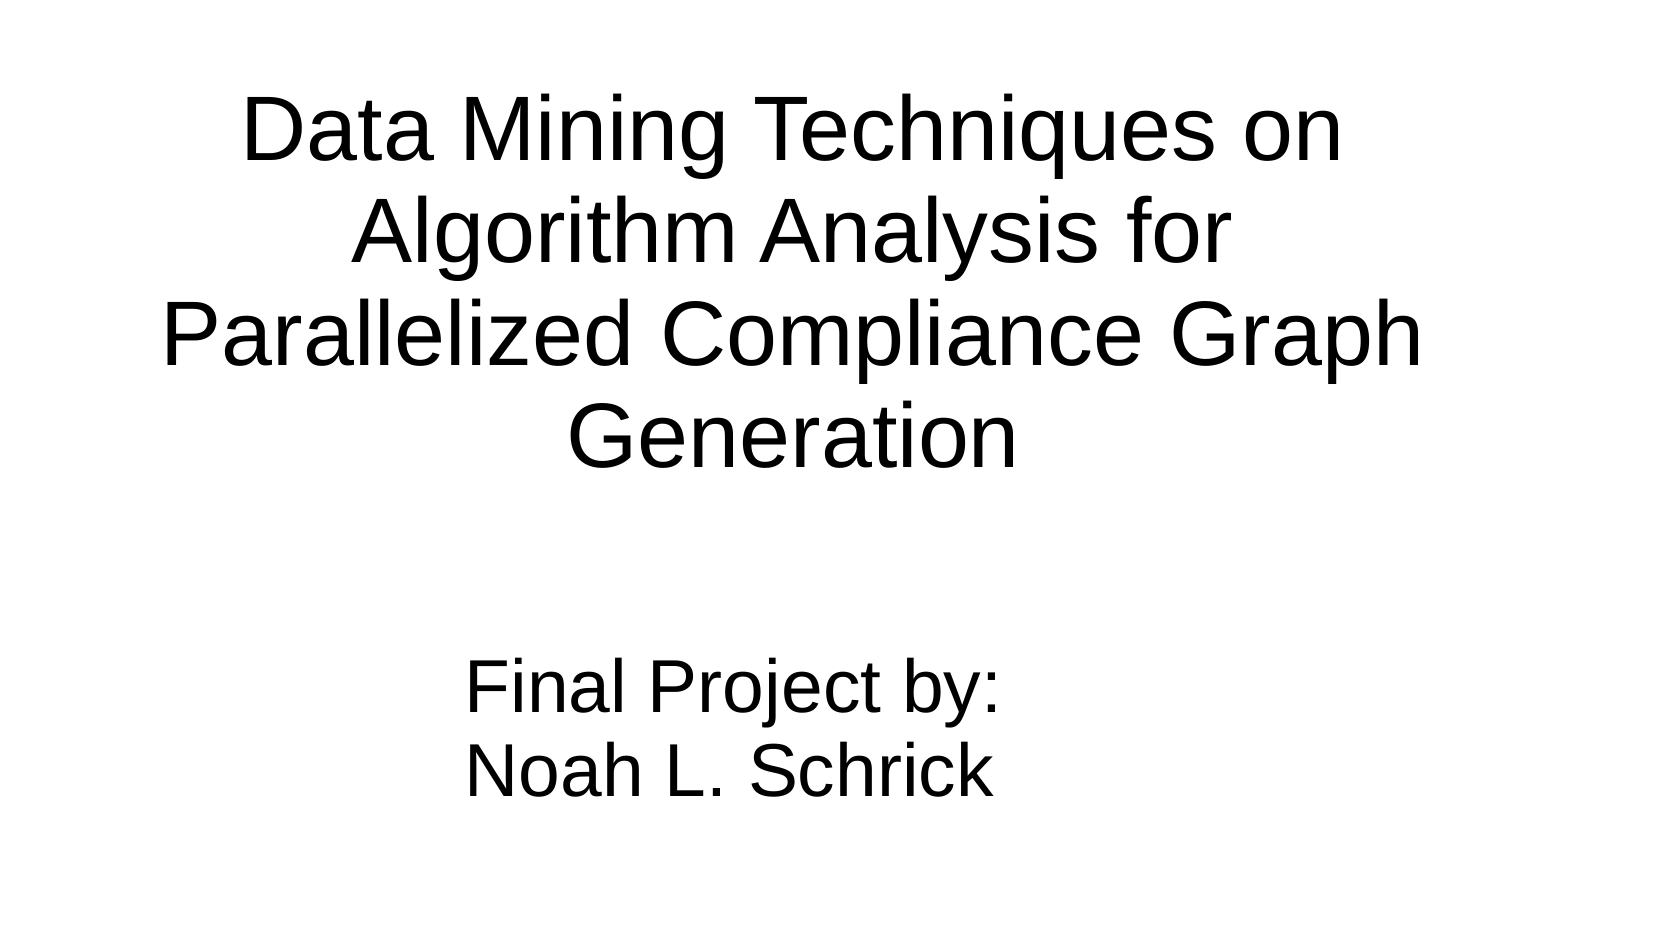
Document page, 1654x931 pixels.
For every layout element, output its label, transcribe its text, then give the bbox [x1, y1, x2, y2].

text_box Final Project by: Noah L. Schrick [450, 637, 1238, 848]
title Data Mining Techniques on Algorithm Analysis for Parallelized Compliance Graph Generation [49, 77, 1538, 488]
